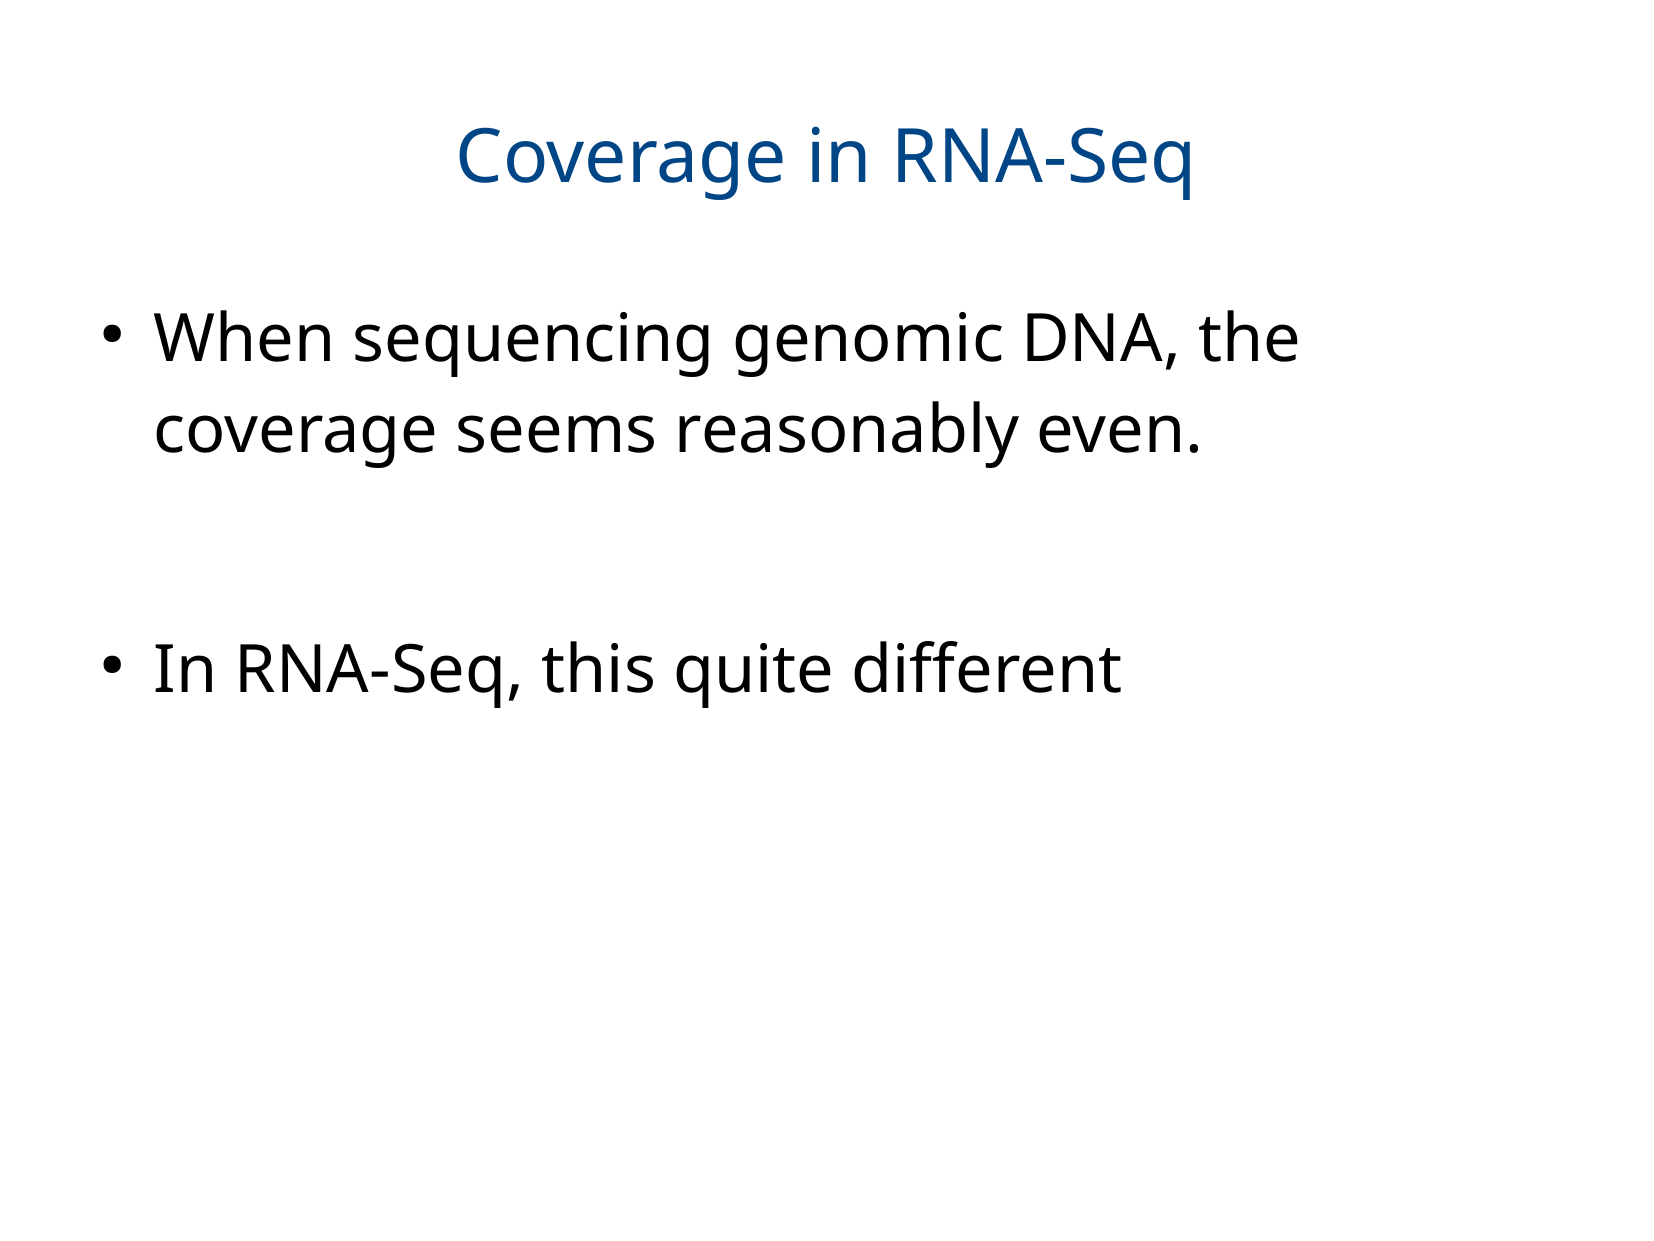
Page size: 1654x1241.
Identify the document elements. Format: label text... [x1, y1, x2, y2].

list When sequencing genomic DNA, the coverage seems reasonably even. In RNA-Seq, this quite different [82, 290, 1571, 1109]
title Coverage in RNA-Seq [82, 49, 1571, 257]
